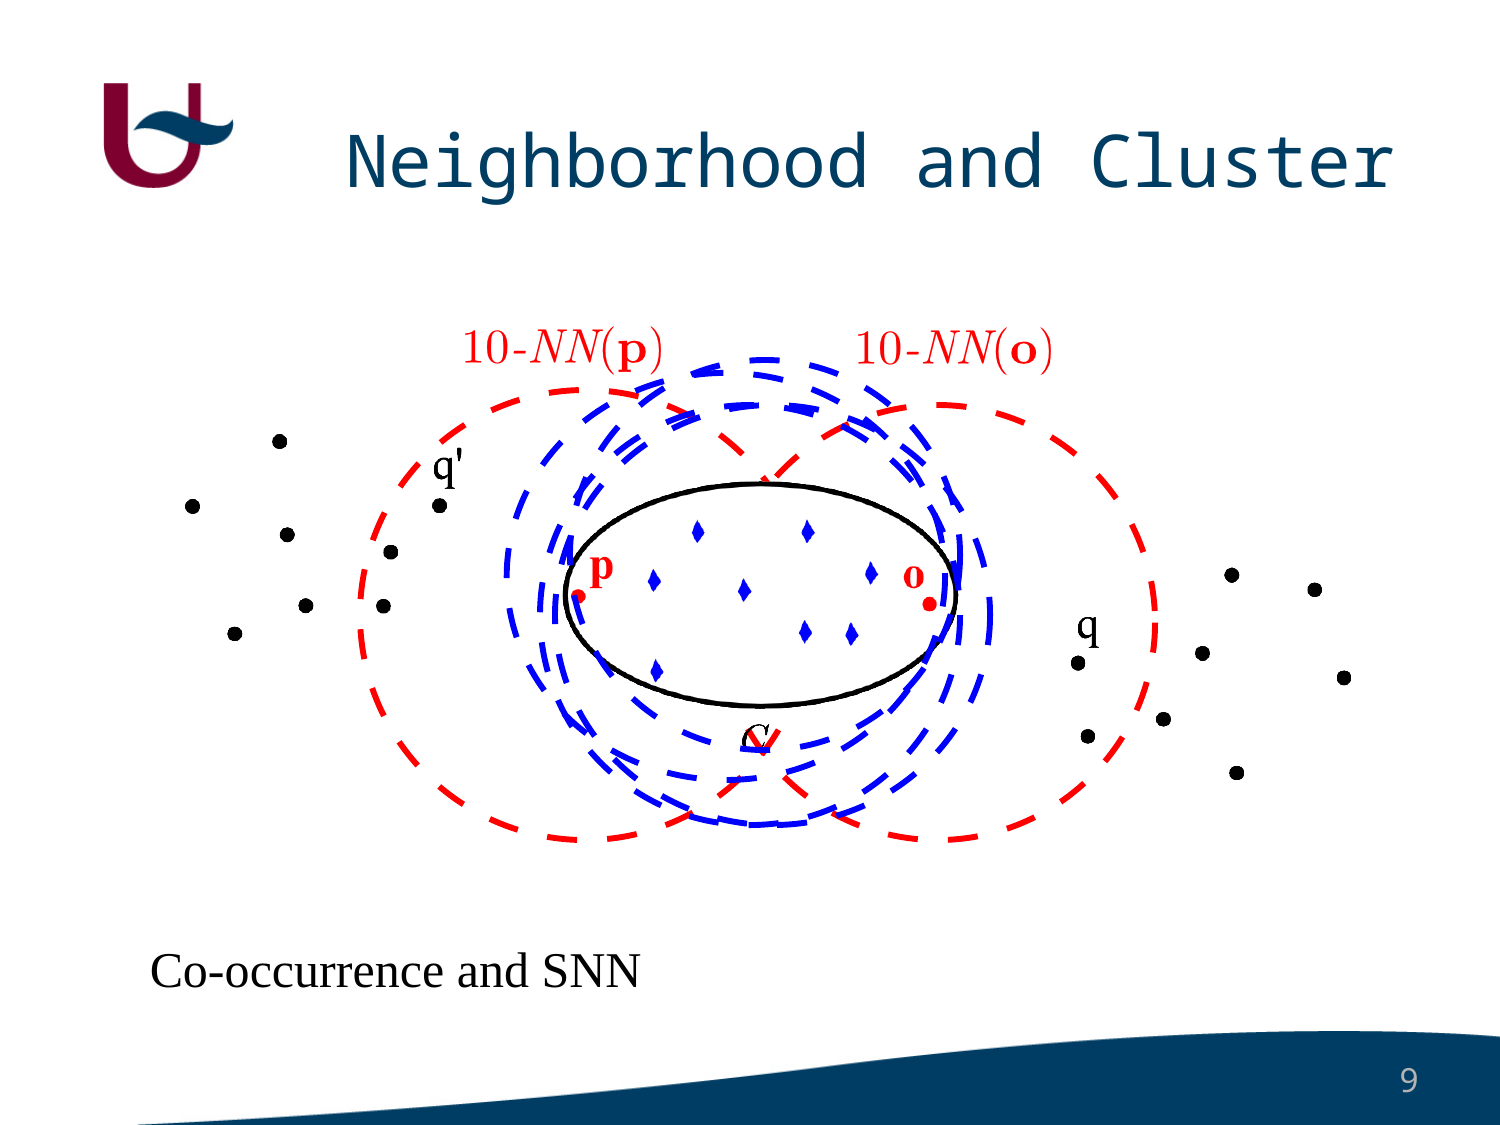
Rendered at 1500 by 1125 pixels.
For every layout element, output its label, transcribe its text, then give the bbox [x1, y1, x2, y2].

picture [858, 327, 1051, 376]
picture [465, 326, 661, 376]
picture [137, 1031, 1500, 1125]
picture [103, 83, 234, 105]
title Neighborhood and Cluster [103, 105, 1396, 211]
picture [185, 434, 1351, 781]
text_box Co-occurrence and SNN [135, 930, 657, 1006]
